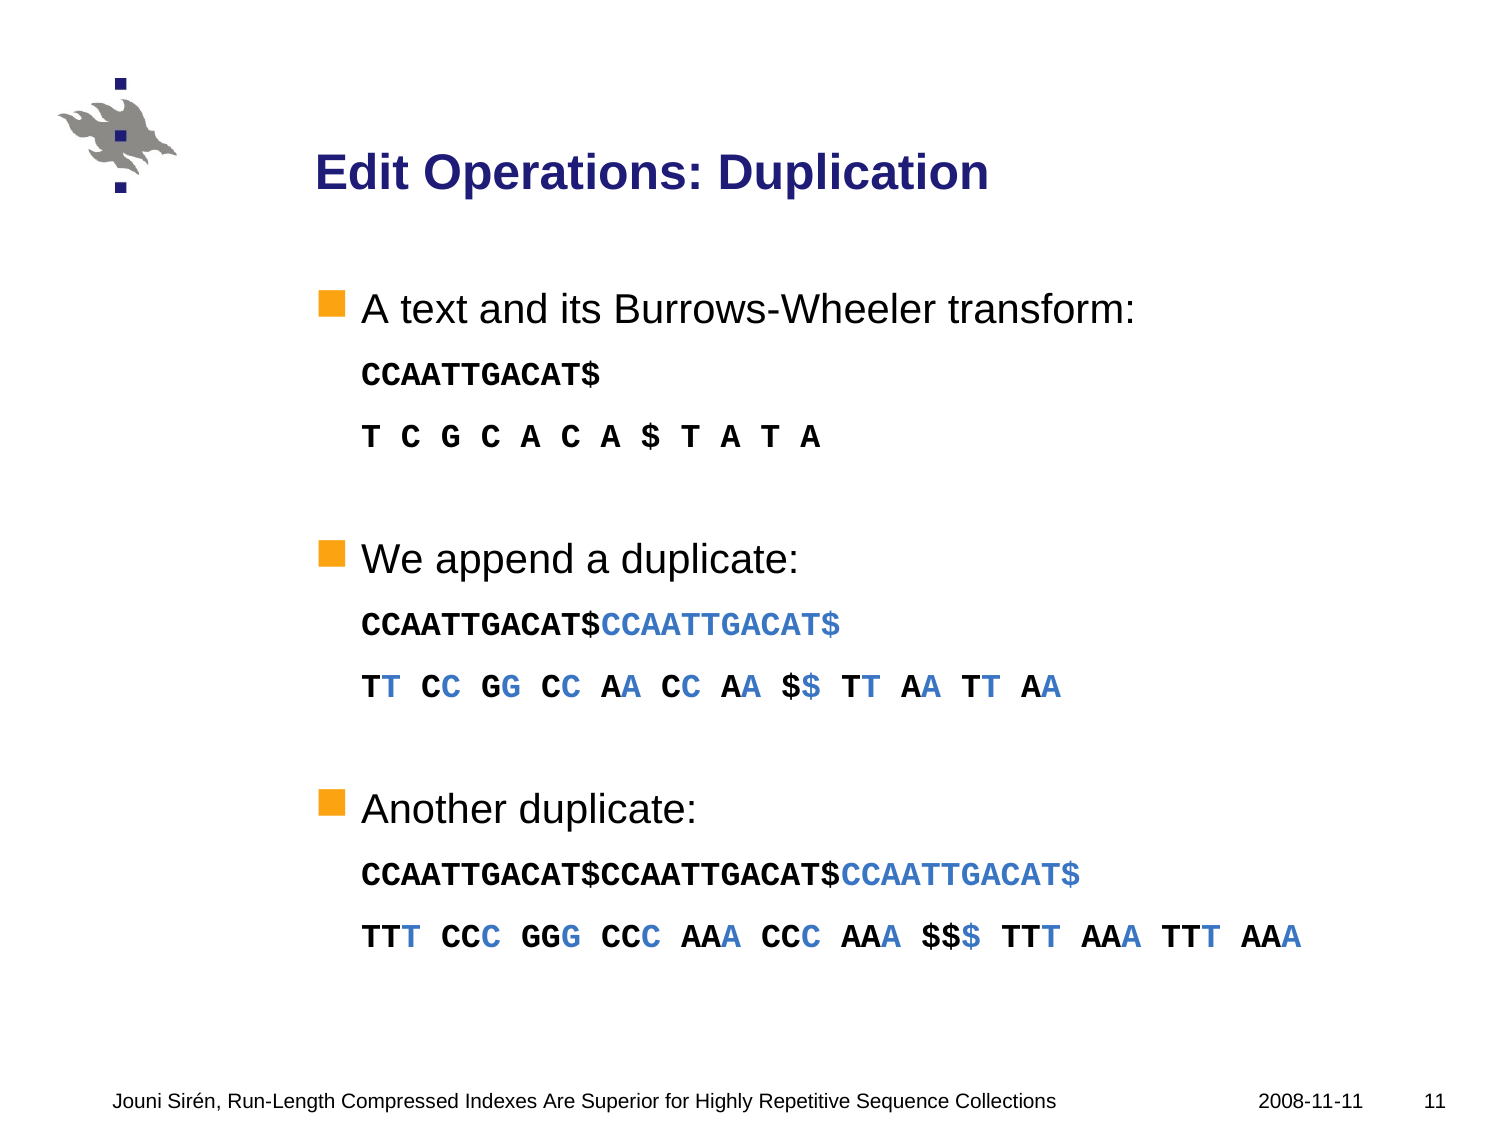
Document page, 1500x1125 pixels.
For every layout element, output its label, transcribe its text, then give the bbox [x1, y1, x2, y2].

title Edit Operations: Duplication [299, 24, 1450, 209]
list A text and its Burrows-Wheeler transform: CCAATTGACAT$ T C G C A C A $ T A T A We append a duplicate: CCAATTGACAT$CCAATTGACAT$ TT CC GG CC AA CC AA $$ TT AA TT AA Another duplicate: CCAATTGACAT$CCAATTGACAT$CCAATTGACAT$ TTT CCC GGG CCC AAA CCC AAA $$$ TTT AAA TTT AAA [299, 262, 1450, 1076]
picture [57, 78, 177, 193]
